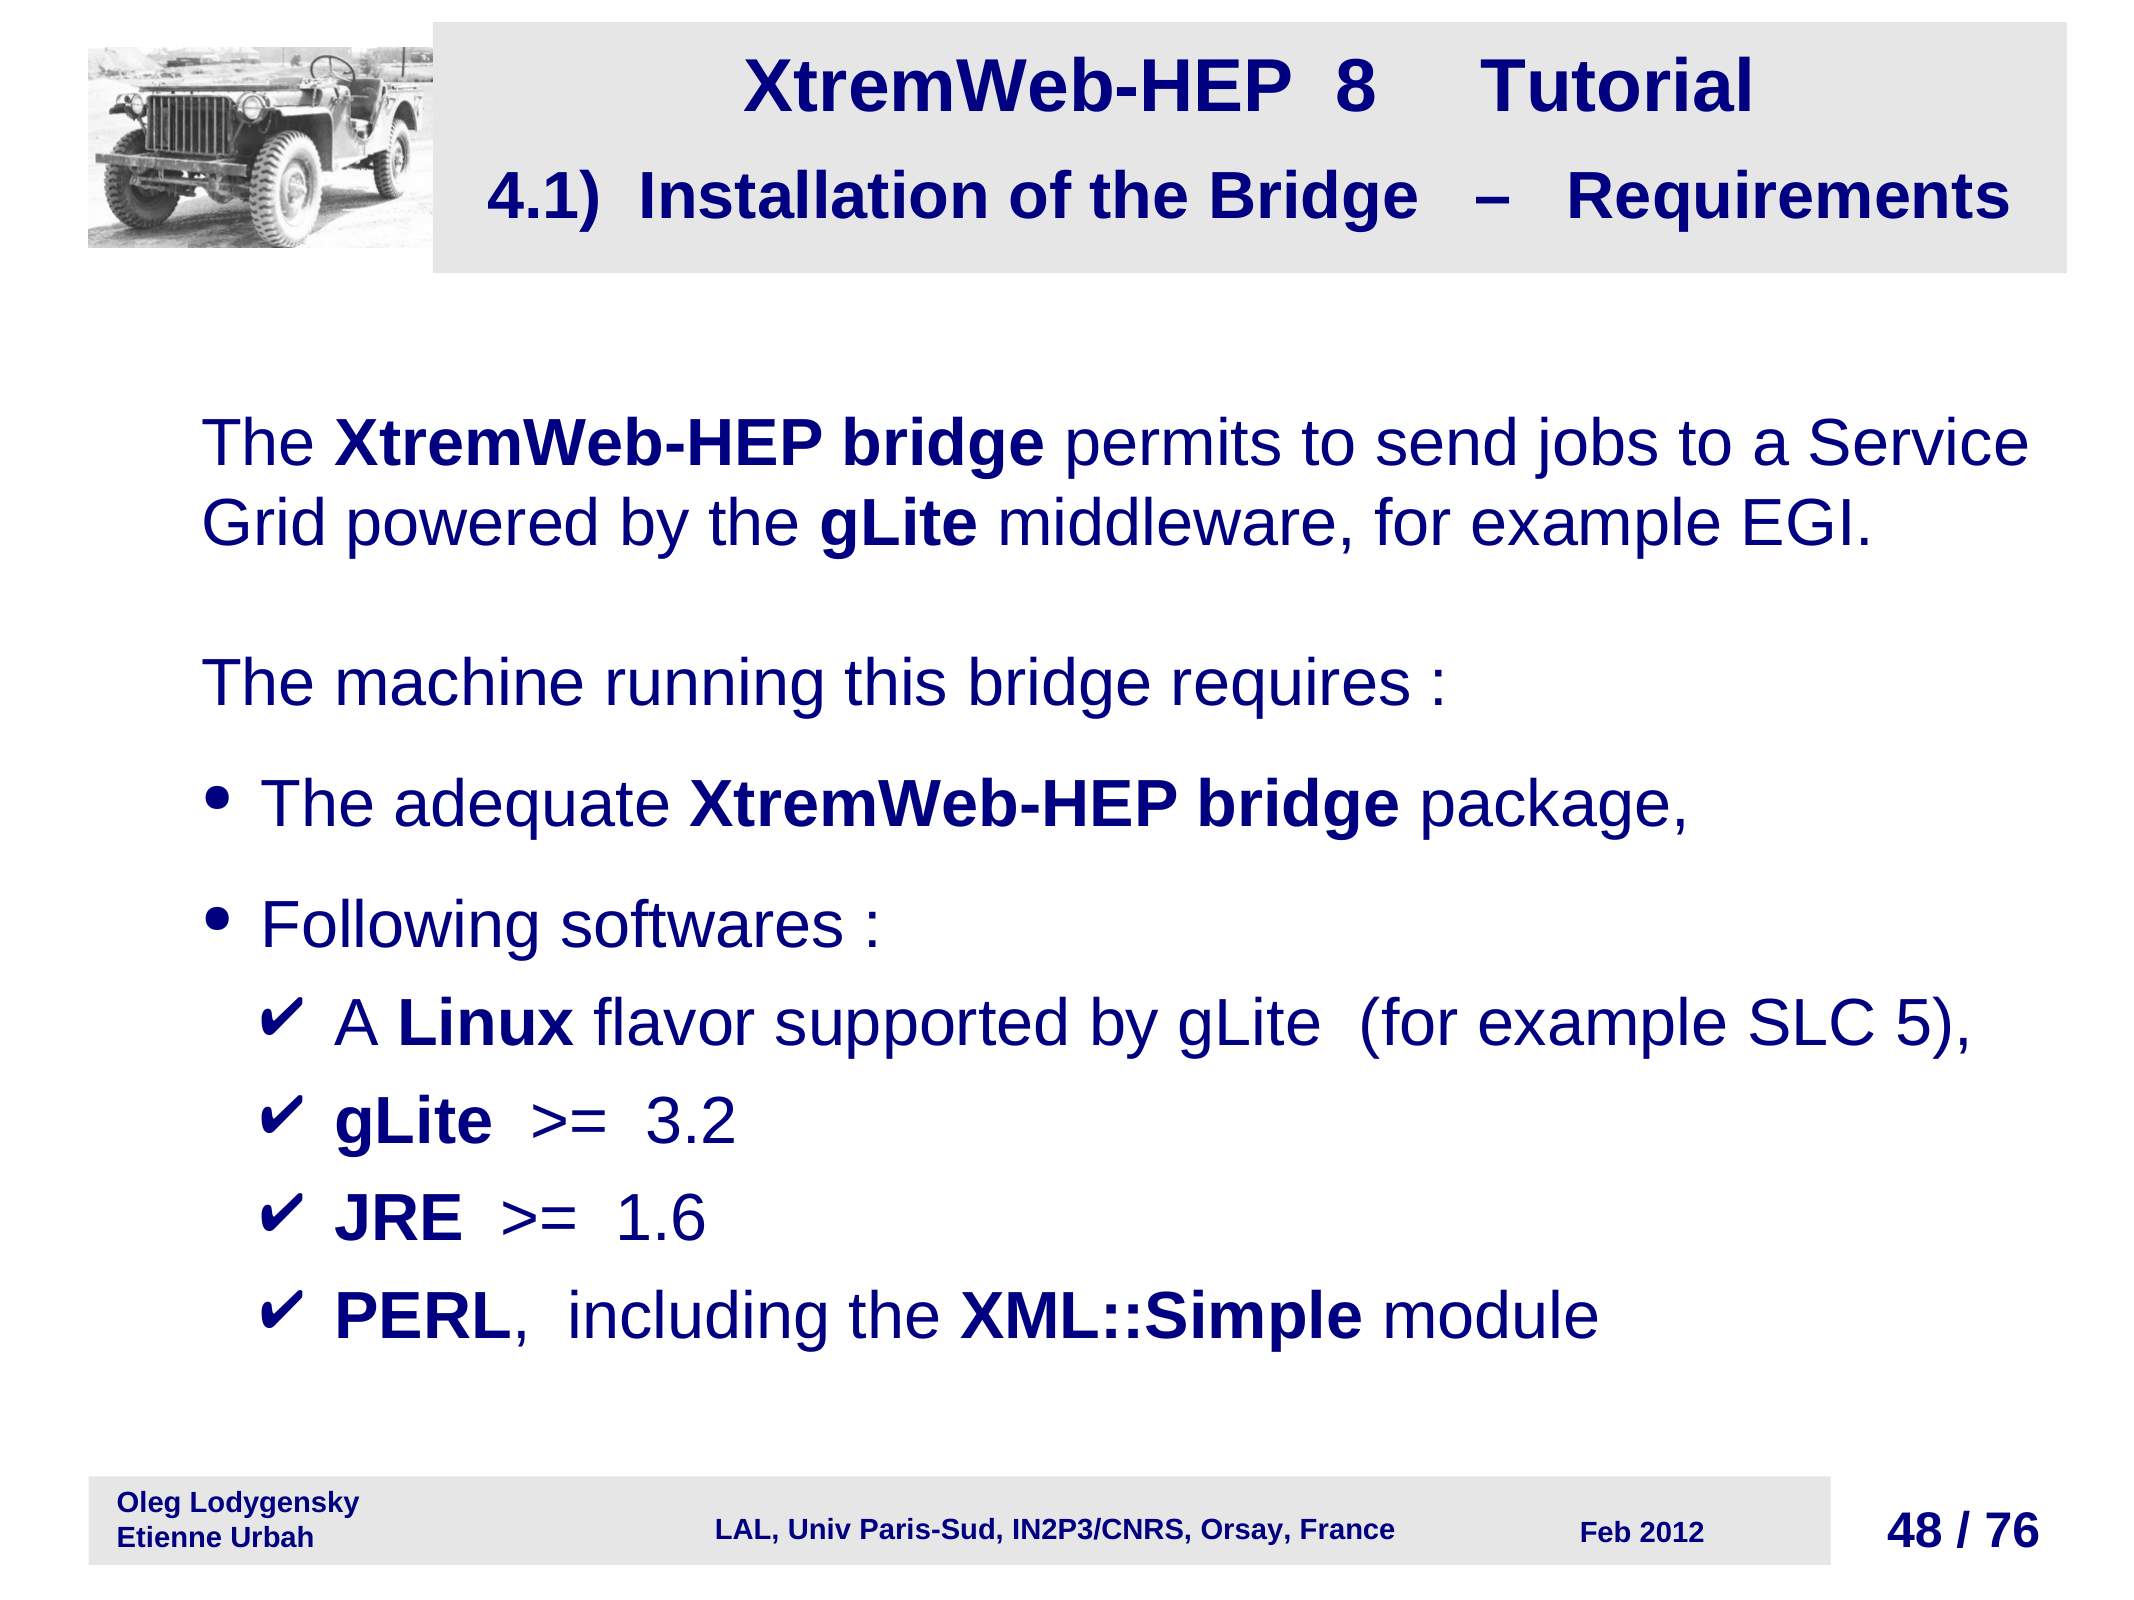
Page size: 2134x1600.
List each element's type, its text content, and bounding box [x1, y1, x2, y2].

picture [88, 47, 433, 248]
text_box The XtremWeb-HEP bridge permits to send jobs to a Service Grid powered by the gLite middleware, for example EGI. The machine running this bridge requires : The adequate XtremWeb-HEP bridge package, Following softwares : A Linux flavor supported by gLite (for example SLC 5), gLite >= 3.2 JRE >= 1.6 PERL, including the XML::Simple module [191, 398, 2053, 1344]
title 4.1) Installation of the Bridge – Requirements [442, 118, 2067, 266]
